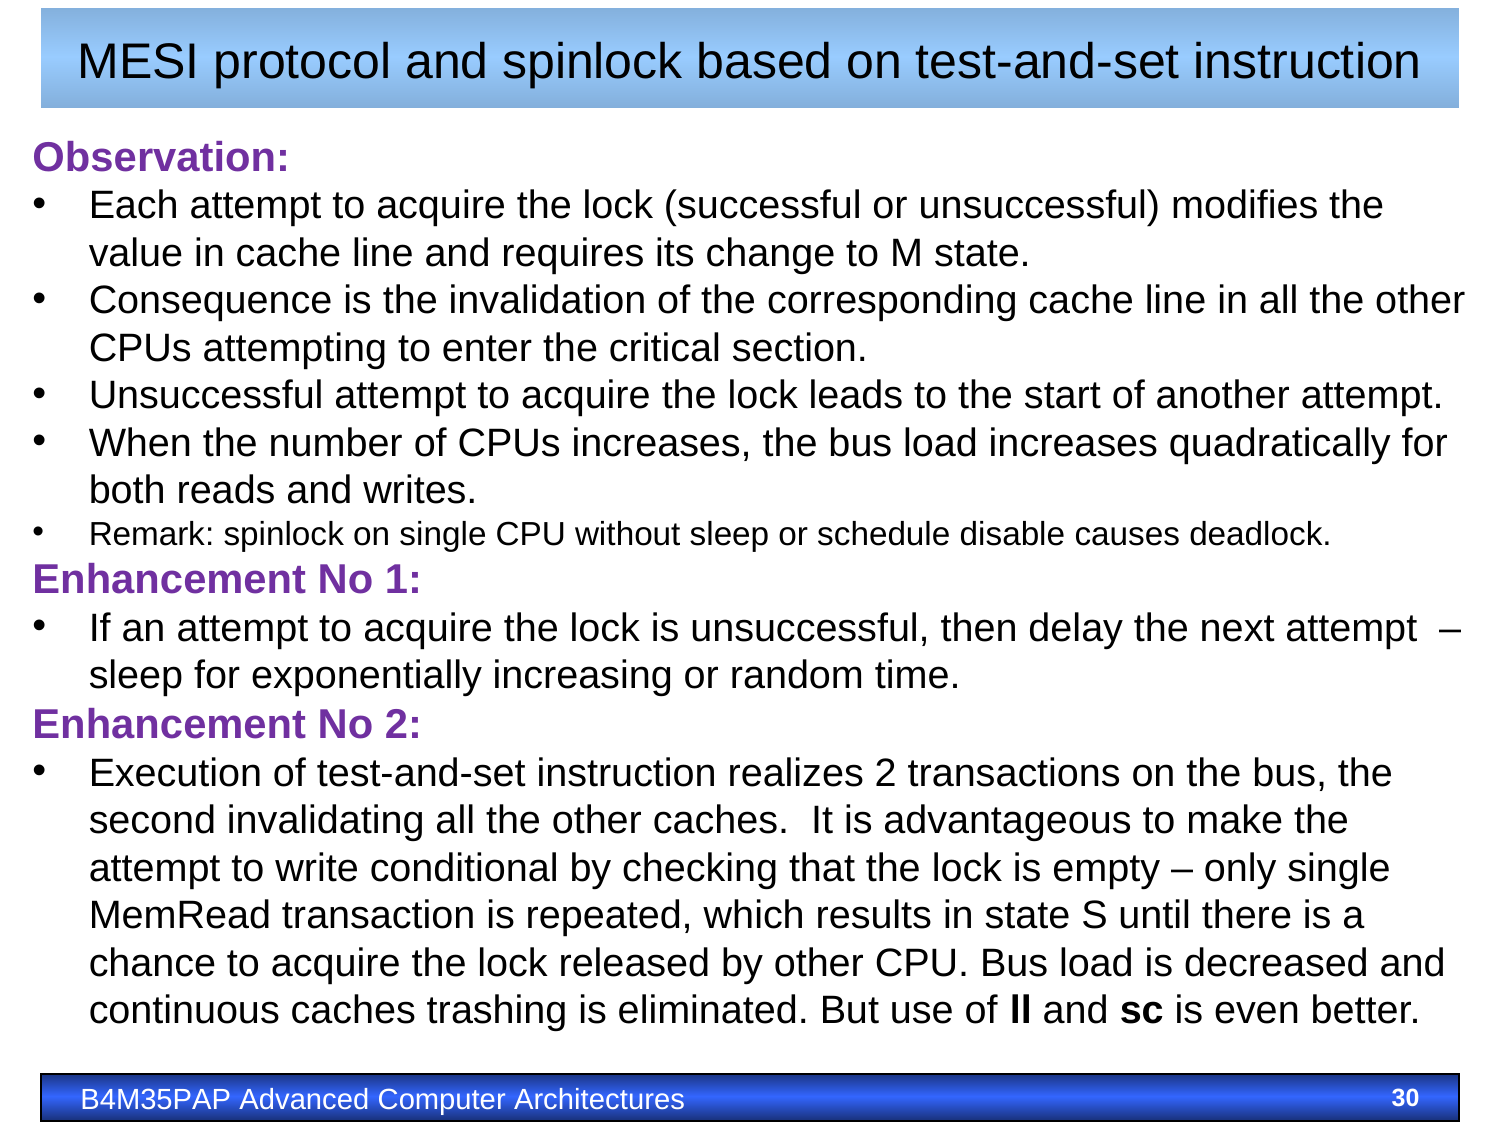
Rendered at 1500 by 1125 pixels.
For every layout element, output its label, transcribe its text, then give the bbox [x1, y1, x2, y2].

title MESI protocol and spinlock based on test-and-set instruction [41, 8, 1459, 108]
text_box Observation: Each attempt to acquire the lock (successful or unsuccessful) modifies the value in cache line and requires its change to M state. Consequence is the invalidation of the corresponding cache line in all the other CPUs attempting to enter the critical section. Unsuccessful attempt to acquire the lock leads to the start of another attempt. When the number of CPUs increases, the bus load increases quadratically for both reads and writes. Remark: spinlock on single CPU without sleep or schedule disable causes deadlock. Enhancement No 1: If an attempt to acquire the lock is unsuccessful, then delay the next attempt – sleep for exponentially increasing or random time. Enhancement No 2: Execution of test-and-set instruction realizes 2 transactions on the bus, the second invalidating all the other caches. It is advantageous to make the attempt to write conditional by checking that the lock is empty – only single MemRead transaction is repeated, which results in state S until there is a chance to acquire the lock released by other CPU. Bus load is decreased and continuous caches trashing is eliminated. But use of ll and sc is even better. [17, 121, 1500, 1039]
